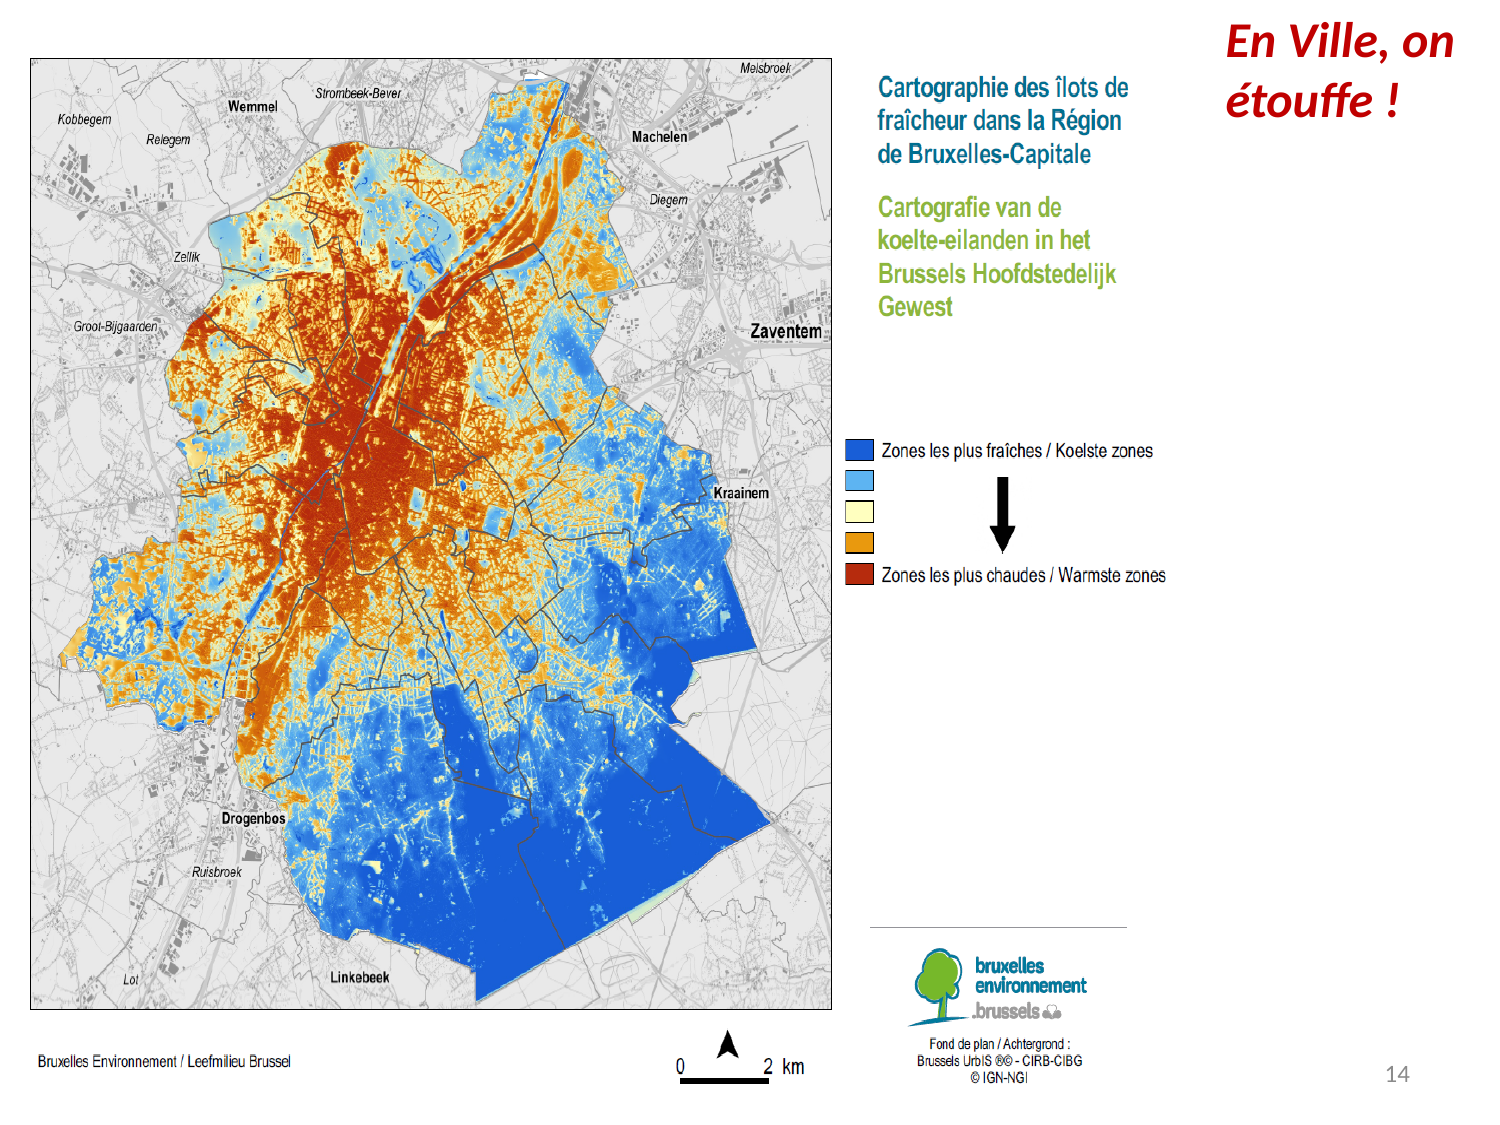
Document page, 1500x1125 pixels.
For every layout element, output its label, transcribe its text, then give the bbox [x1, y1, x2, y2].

picture [0, 43, 1171, 1125]
text_box En Ville, on étouffe ! [1210, 0, 1500, 135]
slide_number <numéro> [1171, 1042, 1425, 1103]
